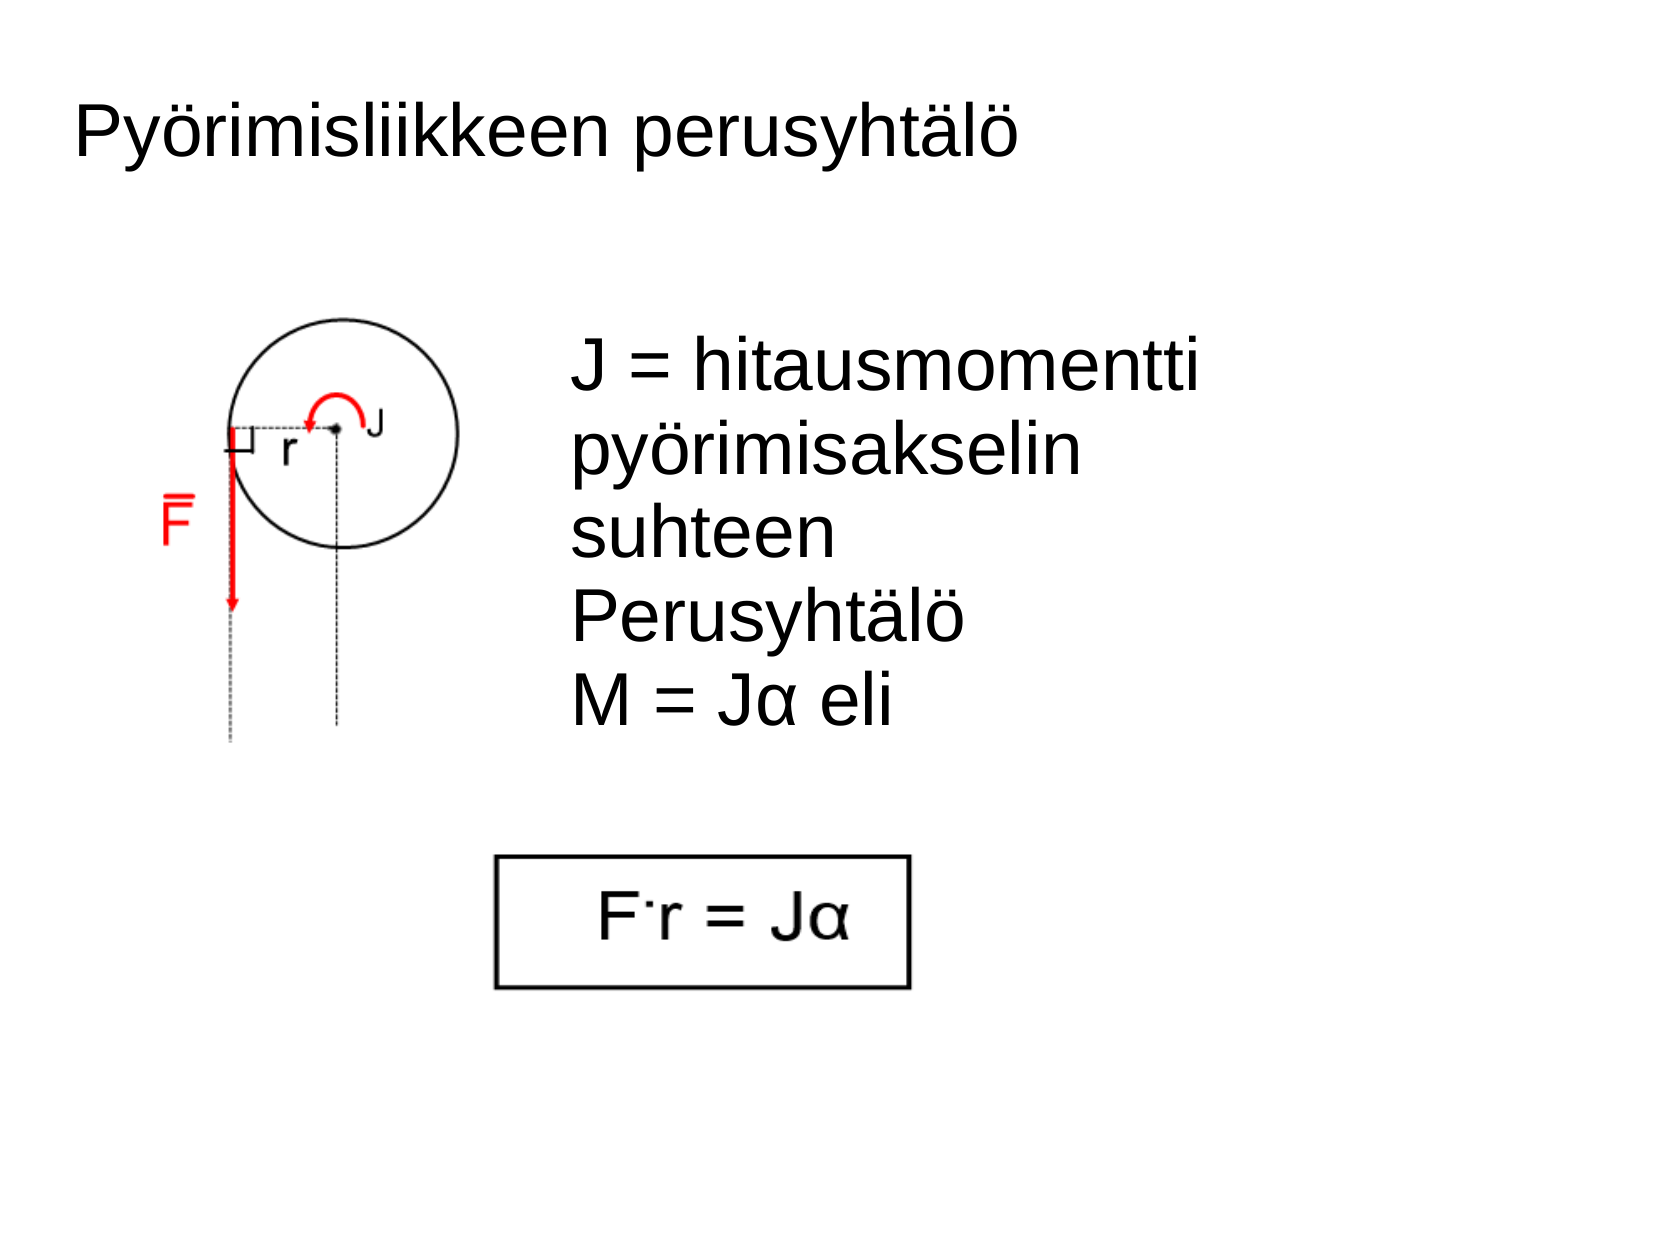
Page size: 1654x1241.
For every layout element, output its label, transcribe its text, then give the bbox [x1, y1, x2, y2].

picture [70, 261, 485, 768]
text_box J = hitausmomentti pyörimisakselin suhteen Perusyhtälö M = Jα eli [555, 316, 1310, 756]
picture [470, 828, 945, 1004]
text_box Pyörimisliikkeen perusyhtälö [59, 81, 1075, 187]
